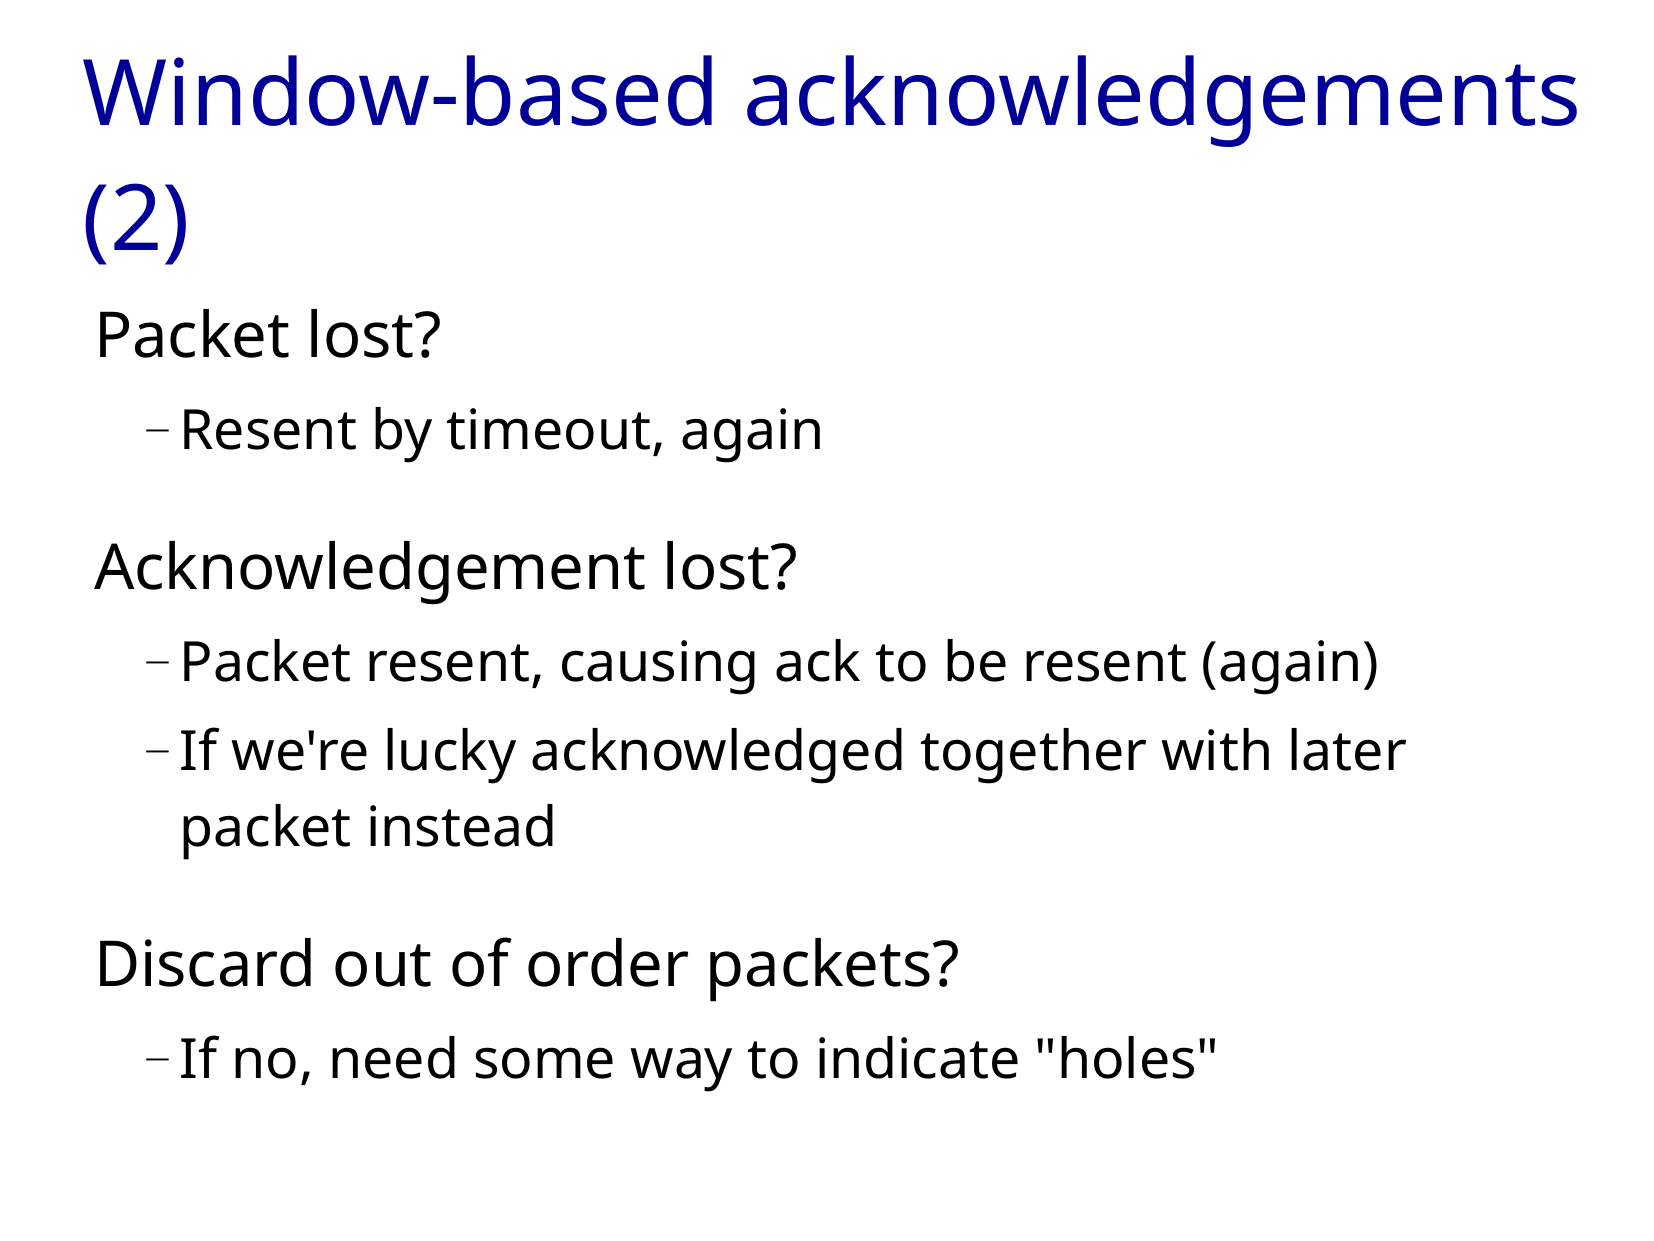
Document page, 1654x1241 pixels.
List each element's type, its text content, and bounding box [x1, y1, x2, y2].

title Window-based acknowledgements (2) [82, 49, 1621, 257]
list Packet lost? Resent by timeout, again Acknowledgement lost? Packet resent, causing ack to be resent (again) If we're lucky acknowledged together with later packet instead Discard out of order packets? If no, need some way to indicate "holes" [60, 290, 1571, 1096]
